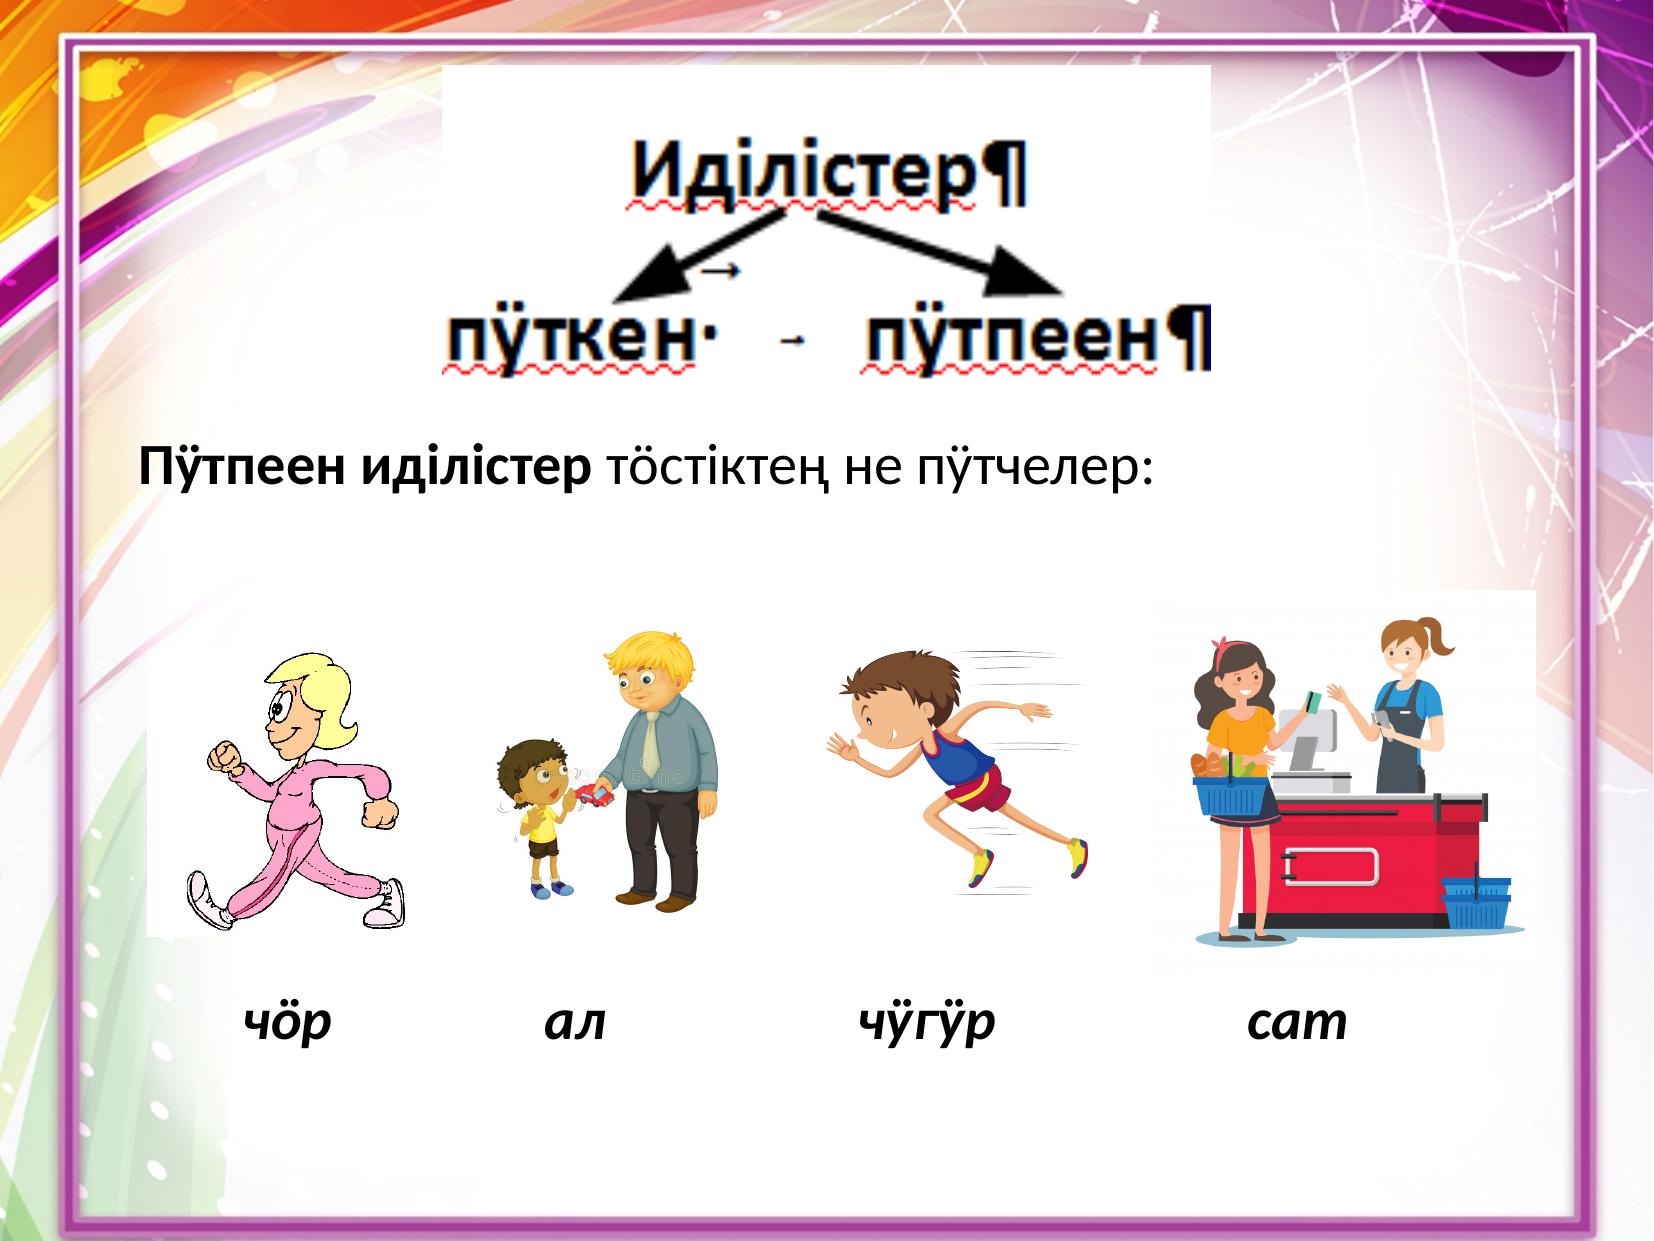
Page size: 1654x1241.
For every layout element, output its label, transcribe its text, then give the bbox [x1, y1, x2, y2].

text_box Пӱтпеен идiлiстер тӧстiктең не пӱтчелер: чӧр ал чӱгӱр сат [58, 383, 1548, 877]
picture [0, 0, 1654, 1241]
